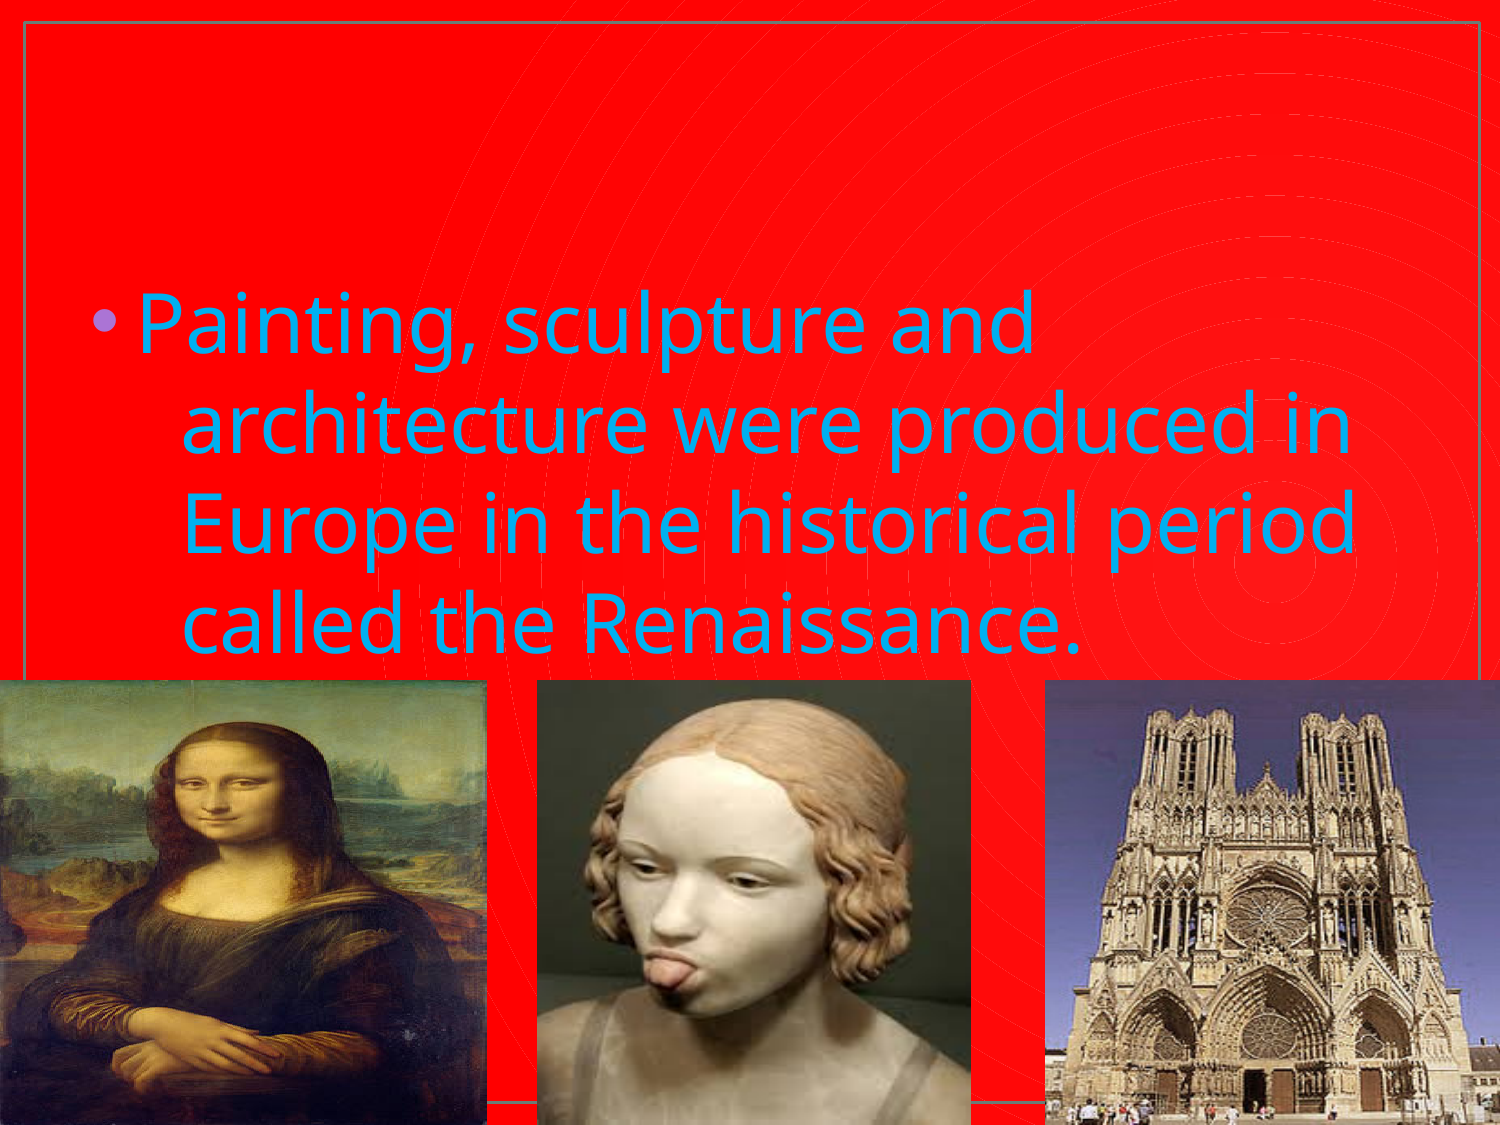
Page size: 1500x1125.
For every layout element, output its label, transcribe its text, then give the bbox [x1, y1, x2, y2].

picture [0, 680, 487, 1125]
picture [1045, 680, 1500, 1125]
list Painting, sculpture and architecture were produced in Europe in the historical period called the Renaissance. [75, 262, 1426, 1005]
picture [537, 680, 971, 1125]
